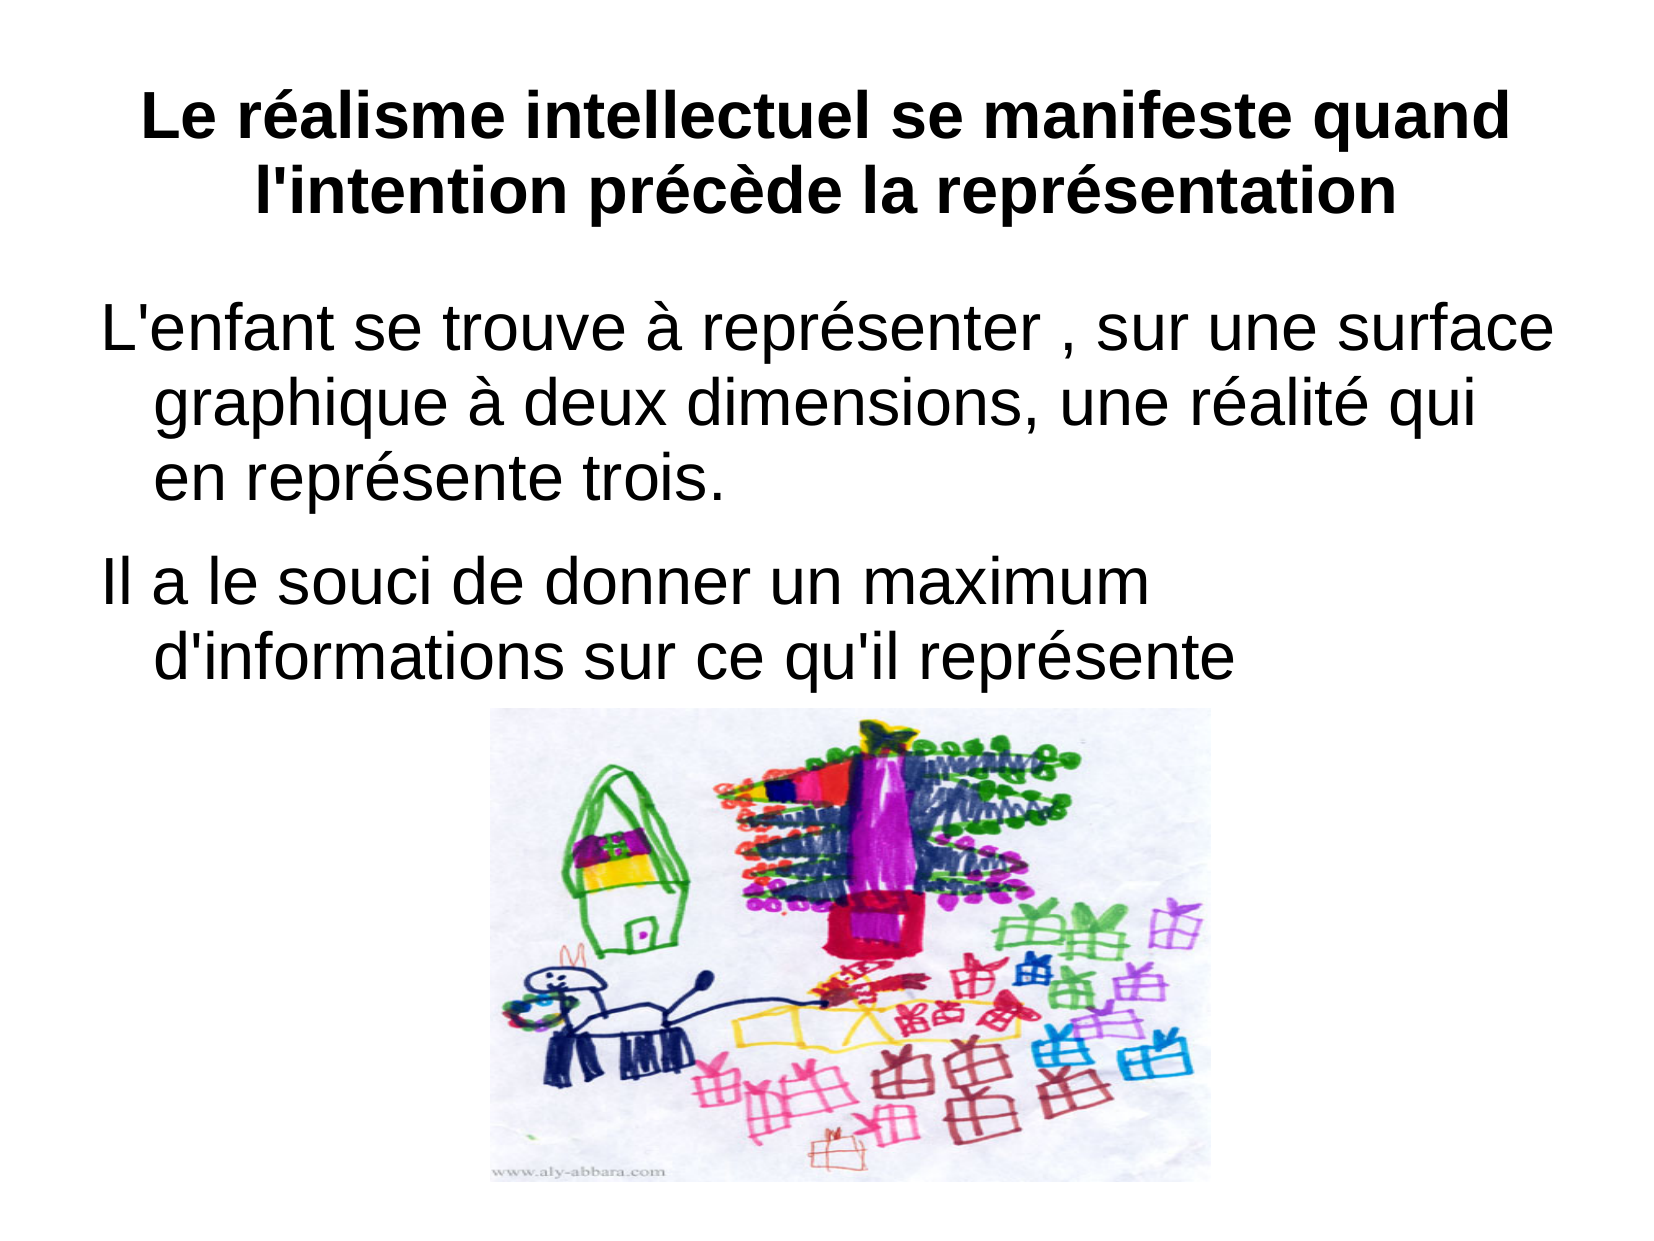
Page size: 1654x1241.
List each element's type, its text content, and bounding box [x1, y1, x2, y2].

list L'enfant se trouve à représenter , sur une surface graphique à deux dimensions, une réalité qui en représente trois. Il a le souci de donner un maximum d'informations sur ce qu'il représente [82, 290, 1571, 694]
picture [490, 708, 1211, 1182]
title Le réalisme intellectuel se manifeste quand l'intention précède la représentation [82, 56, 1571, 250]
